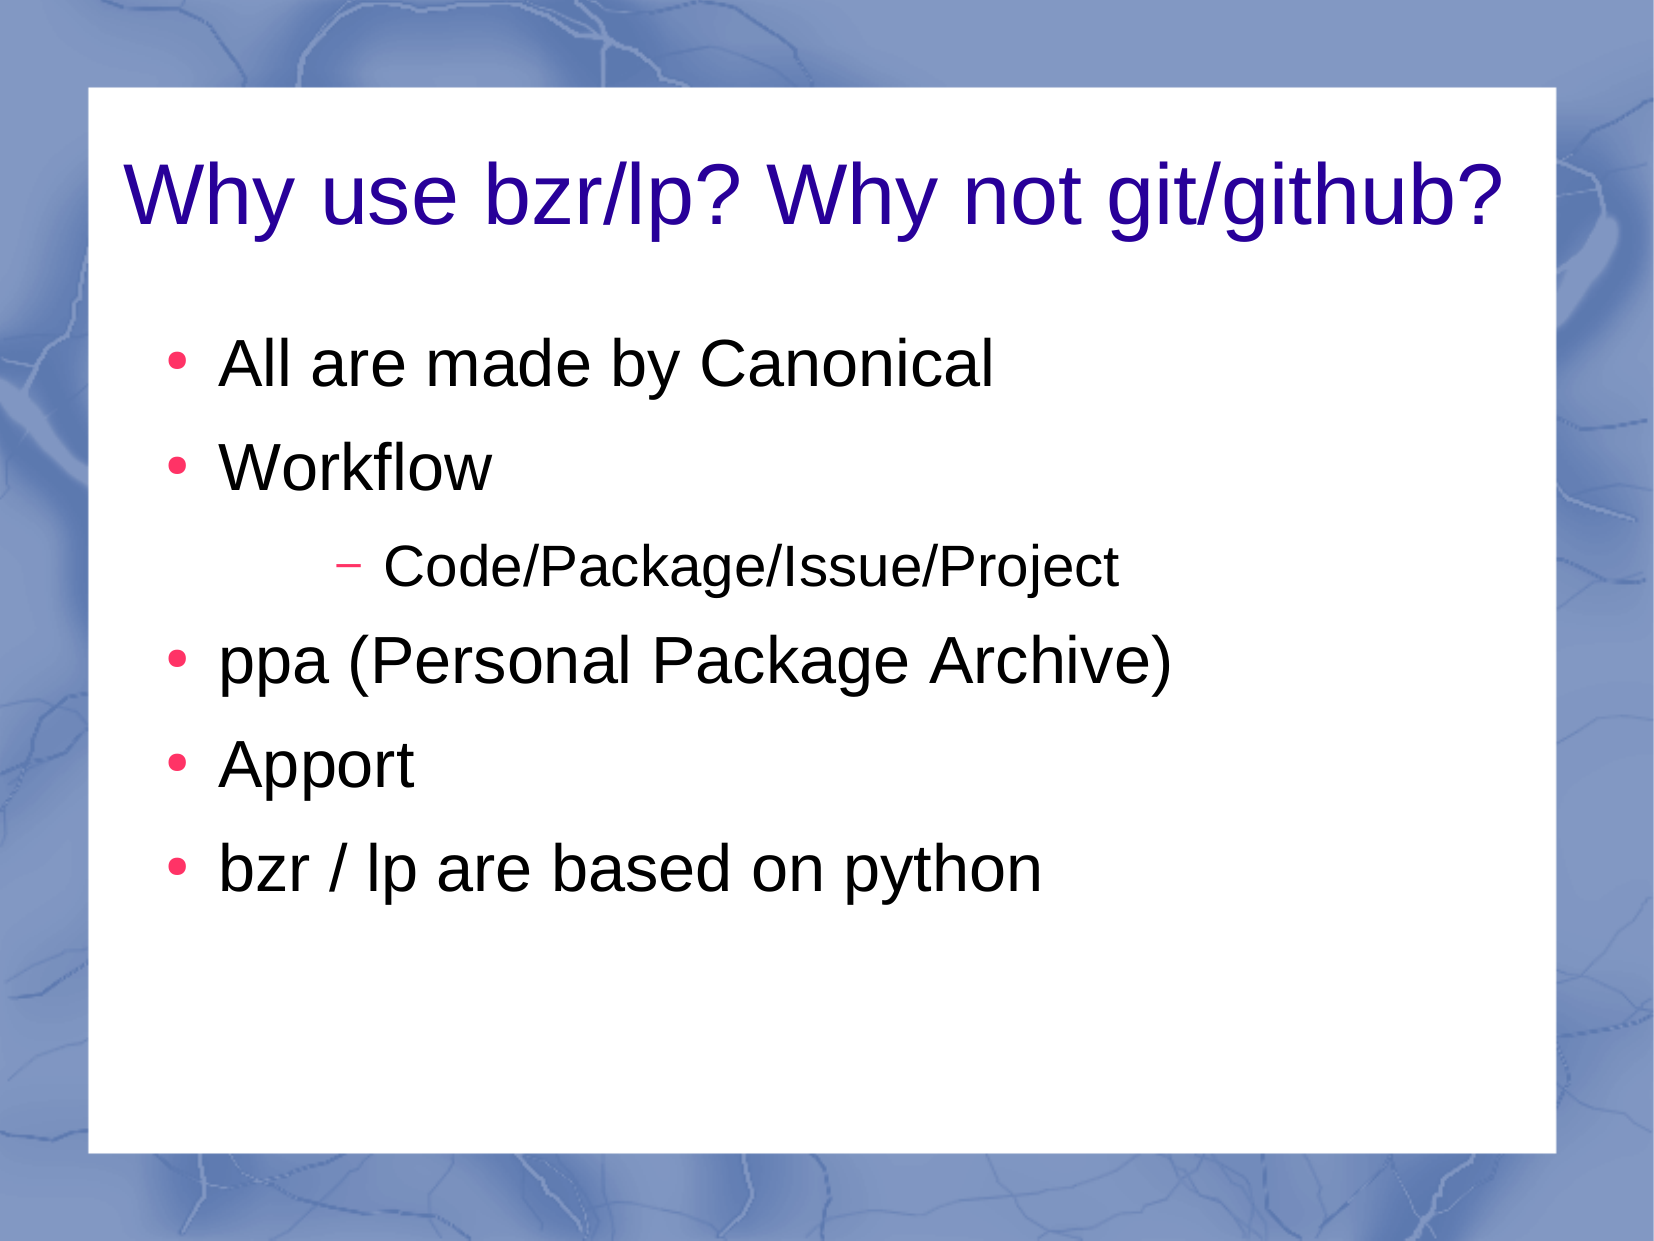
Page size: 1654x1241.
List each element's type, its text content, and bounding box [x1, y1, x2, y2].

picture [0, 0, 1654, 1241]
title Why use bzr/lp? Why not git/github? [118, 90, 1536, 298]
list All are made by Canonical Workflow Code/Package/Issue/Project ppa (Personal Package Archive) Apport bzr / lp are based on python [147, 325, 1506, 1031]
